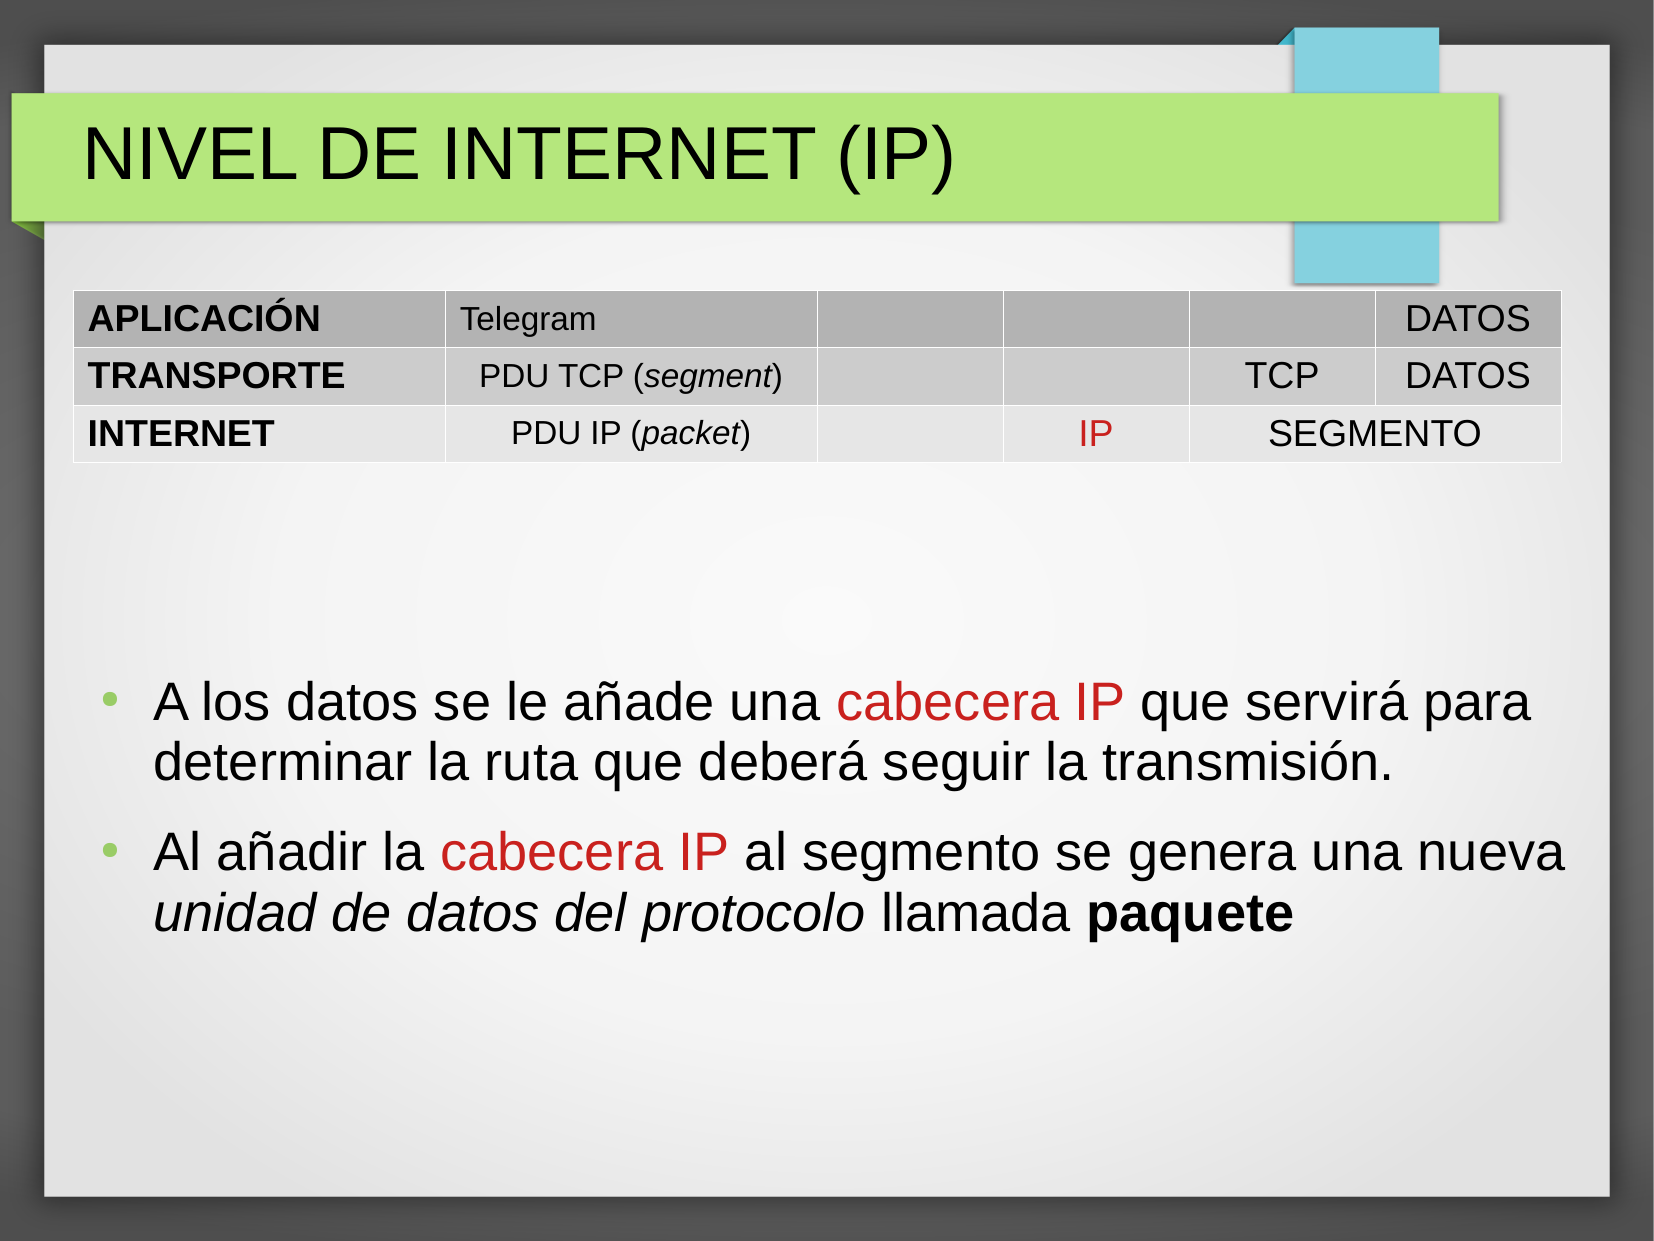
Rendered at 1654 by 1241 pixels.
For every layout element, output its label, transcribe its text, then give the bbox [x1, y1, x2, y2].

list A los datos se le añade una cabecera IP que servirá para determinar la ruta que deberá seguir la transmisión. Al añadir la cabecera IP al segmento se genera una nueva unidad de datos del protocolo llamada paquete [82, 670, 1571, 1015]
table_cell TCP [1190, 348, 1375, 405]
table_header Telegram [446, 291, 817, 347]
title NIVEL DE INTERNET (IP) [82, 94, 1264, 213]
table_cell [818, 348, 1003, 405]
picture [0, 0, 1654, 1241]
table_cell PDU TCP (segment) [446, 348, 817, 405]
table_header DATOS [1376, 291, 1561, 347]
table_cell IP [1004, 406, 1189, 462]
table_header [1190, 291, 1375, 347]
table_header APLICACIÓN [74, 291, 445, 347]
table_header [818, 291, 1003, 347]
table_header [1004, 291, 1189, 347]
table_cell INTERNET [74, 406, 445, 462]
table_cell SEGMENTO [1190, 406, 1561, 462]
table_cell TRANSPORTE [74, 348, 445, 405]
table_cell [1004, 348, 1189, 405]
table_cell DATOS [1376, 348, 1561, 405]
table_cell [818, 406, 1003, 462]
table_cell PDU IP (packet) [446, 406, 817, 462]
